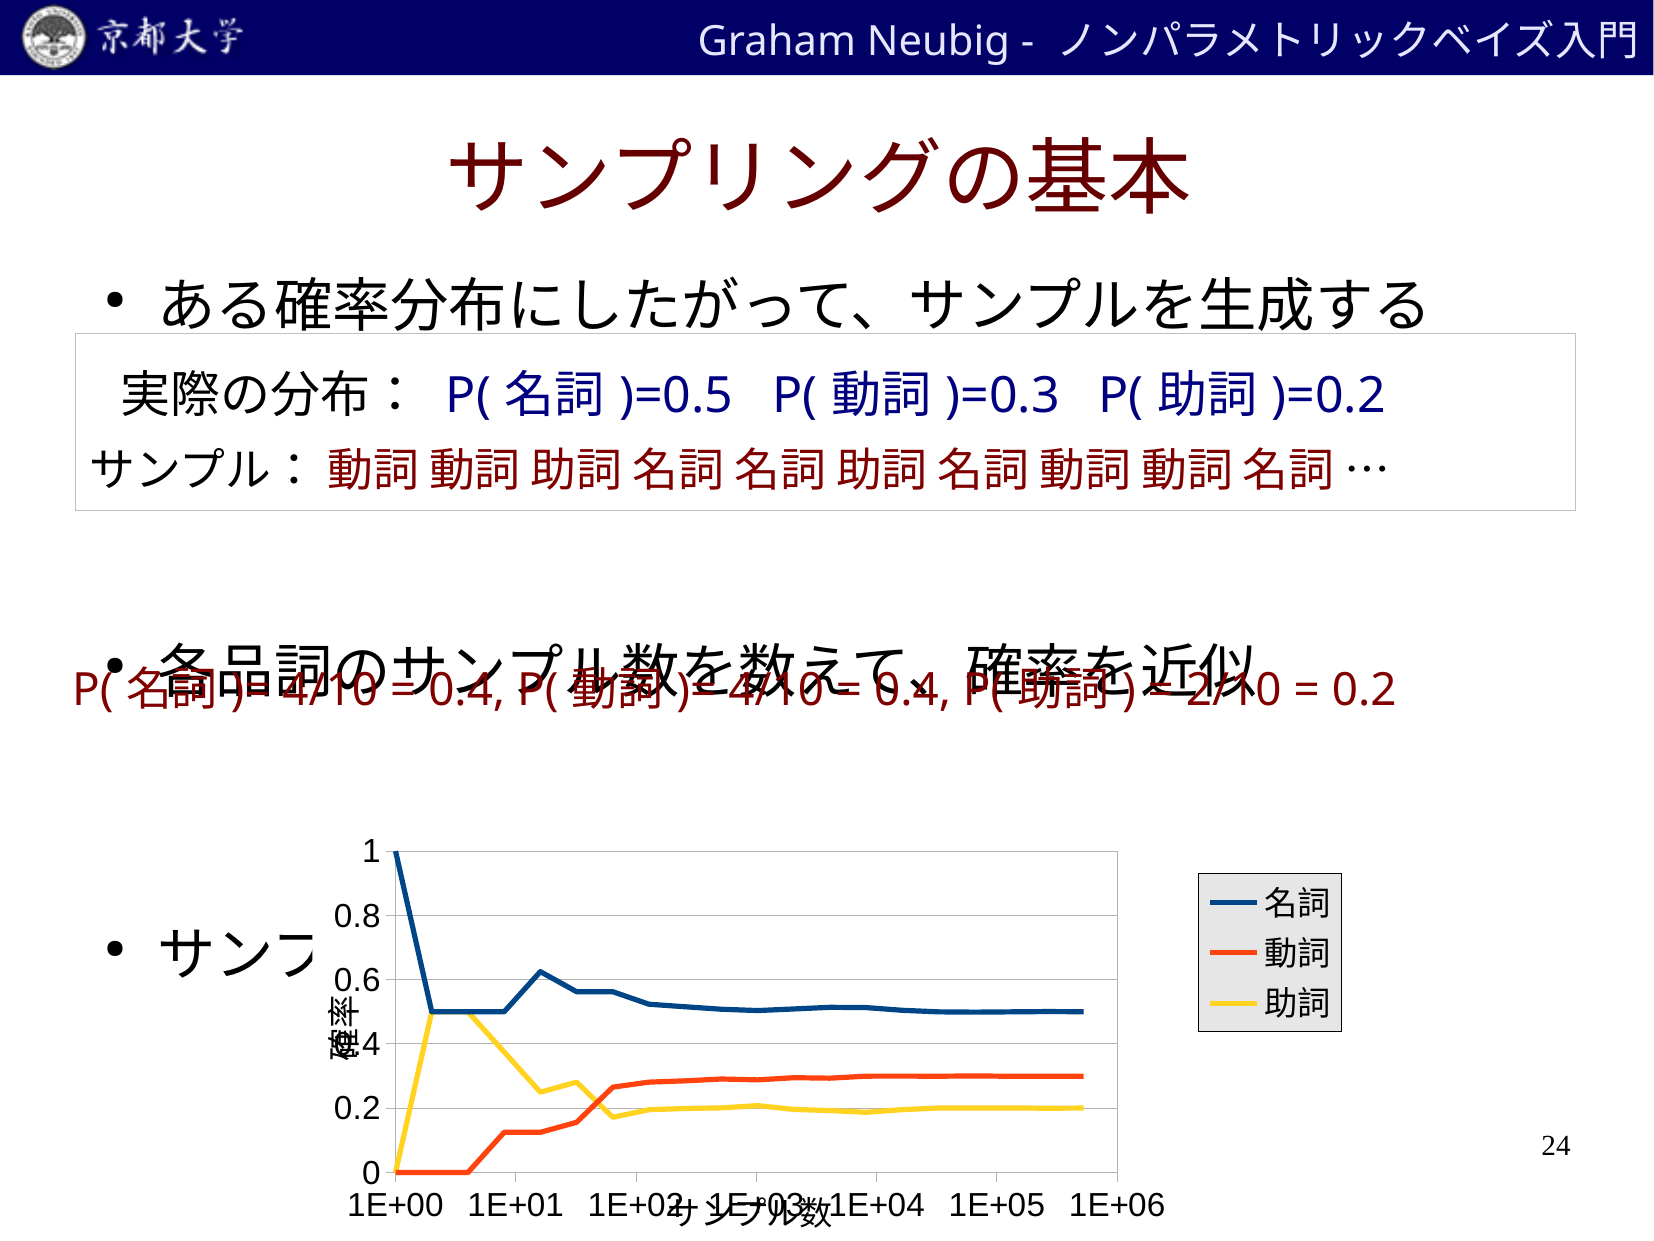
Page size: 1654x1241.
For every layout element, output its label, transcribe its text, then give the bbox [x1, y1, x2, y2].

list ある確率分布にしたがって、サンプルを生成する 各品詞のサンプル数を数えて、確率を近似 サンプルの数を増やせば実際の分布に収束 [86, 334, 1575, 510]
list ある確率分布にしたがって、サンプルを生成する 各品詞のサンプル数を数えて、確率を近似 サンプルの数を増やせば実際の分布に収束 [86, 258, 1576, 333]
chart [312, 825, 1388, 1241]
text_box サンプル： 動詞 動詞 助詞 名詞 名詞 助詞 名詞 動詞 動詞 名詞 … [76, 426, 1571, 491]
text_box 実際の分布： P(名詞)=0.5 P(動詞)=0.3 P(助詞)=0.2 [105, 347, 1511, 417]
picture [0, 0, 247, 70]
list ある確率分布にしたがって、サンプルを生成する 各品詞のサンプル数を数えて、確率を近似 サンプルの数を増やせば実際の分布に収束 [86, 511, 1576, 1063]
text_box P(名詞)= 4/10 = 0.4, P(動詞)= 4/10 = 0.4, P(助詞) = 2/10 = 0.2 [57, 644, 1571, 709]
title サンプリングの基本 [75, 82, 1564, 260]
